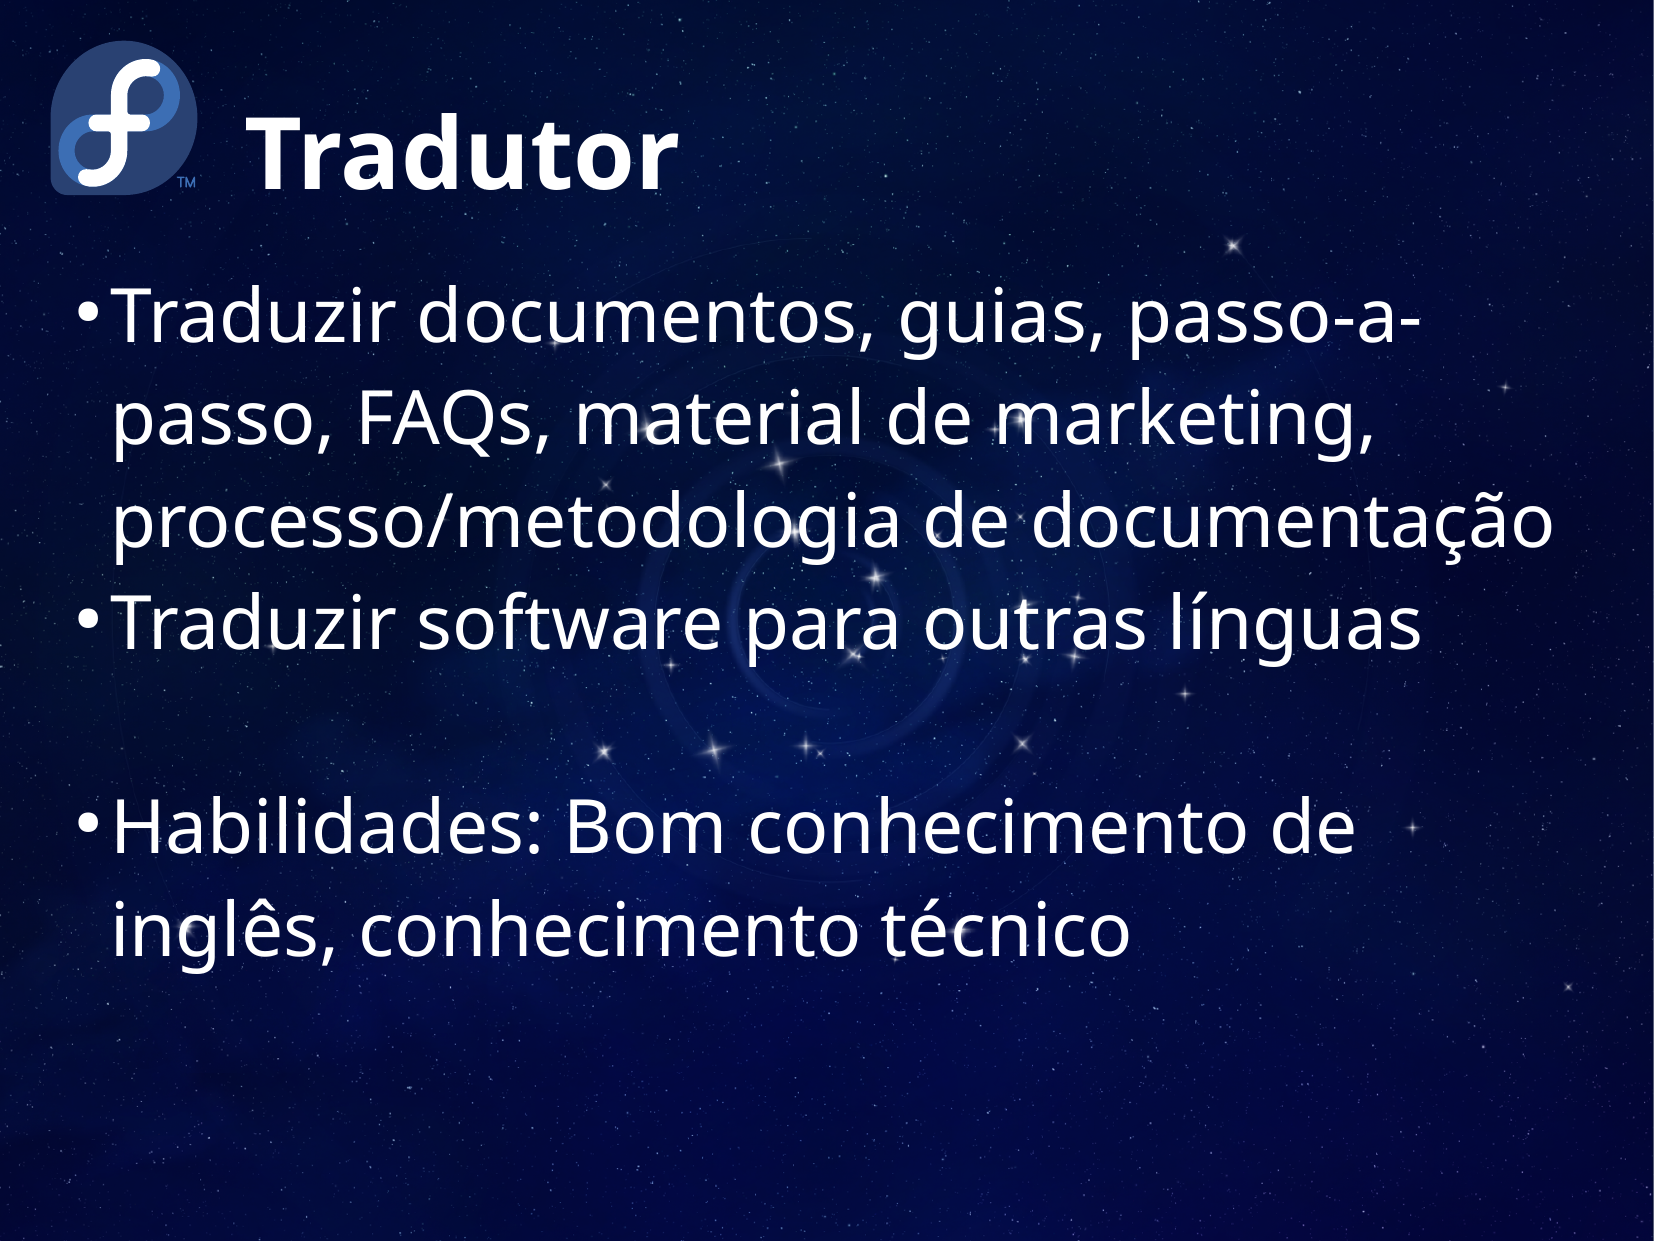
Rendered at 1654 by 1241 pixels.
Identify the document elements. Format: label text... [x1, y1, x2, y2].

text_box [176, 176, 196, 188]
picture [0, 0, 1654, 1241]
text_box Tradutor [218, 82, 758, 215]
text_box Traduzir documentos, guias, passo-a-passo, FAQs, material de marketing, processo/metodologia de documentação Traduzir software para outras línguas Habilidades: Bom conhecimento de inglês, conhecimento técnico [60, 255, 1621, 1216]
text_box [50, 40, 198, 196]
